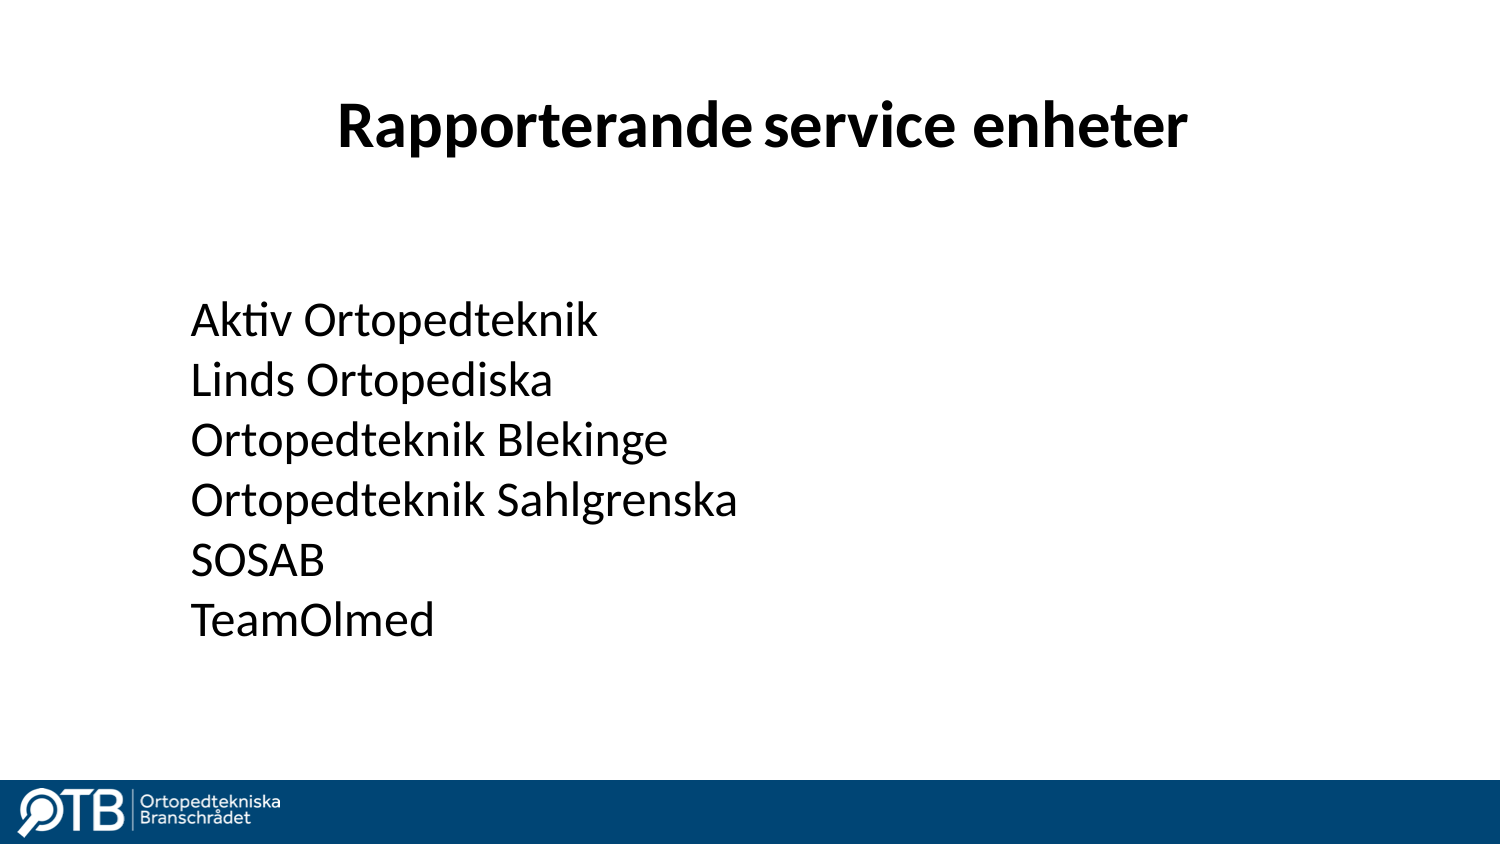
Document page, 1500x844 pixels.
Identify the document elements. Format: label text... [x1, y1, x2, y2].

text_box Aktiv Ortopedteknik Linds Ortopediska Ortopedteknik Blekinge Ortopedteknik Sahlgrenska SOSAB TeamOlmed [175, 279, 1265, 704]
text_box Rapporterande service enheter [187, 73, 1349, 170]
